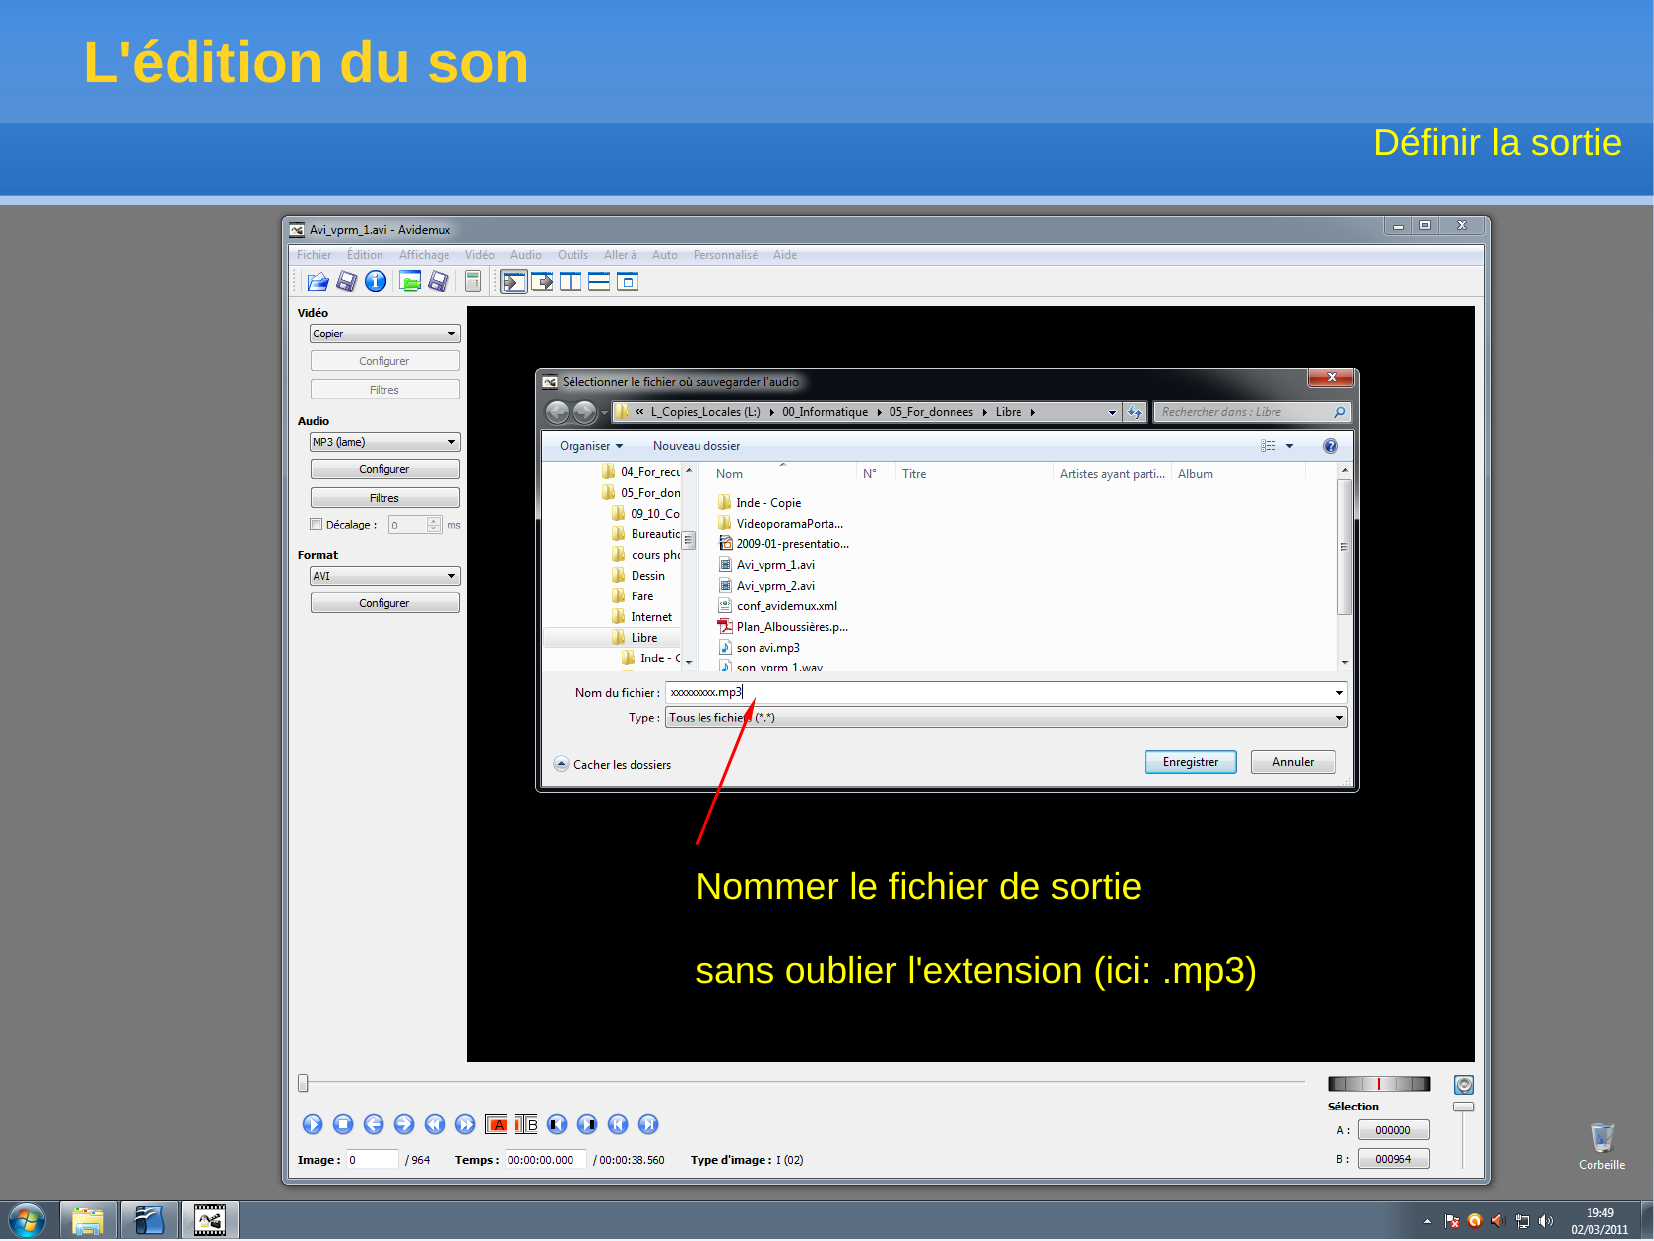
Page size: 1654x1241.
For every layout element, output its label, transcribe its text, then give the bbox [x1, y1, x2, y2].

text_box Nommer le fichier de sortie sans oublier l'extension (ici: .mp3) [679, 856, 1274, 1001]
text_box Définir la sortie [1358, 72, 1654, 172]
picture [0, 0, 1654, 1239]
title L'édition du son [6, 17, 609, 107]
